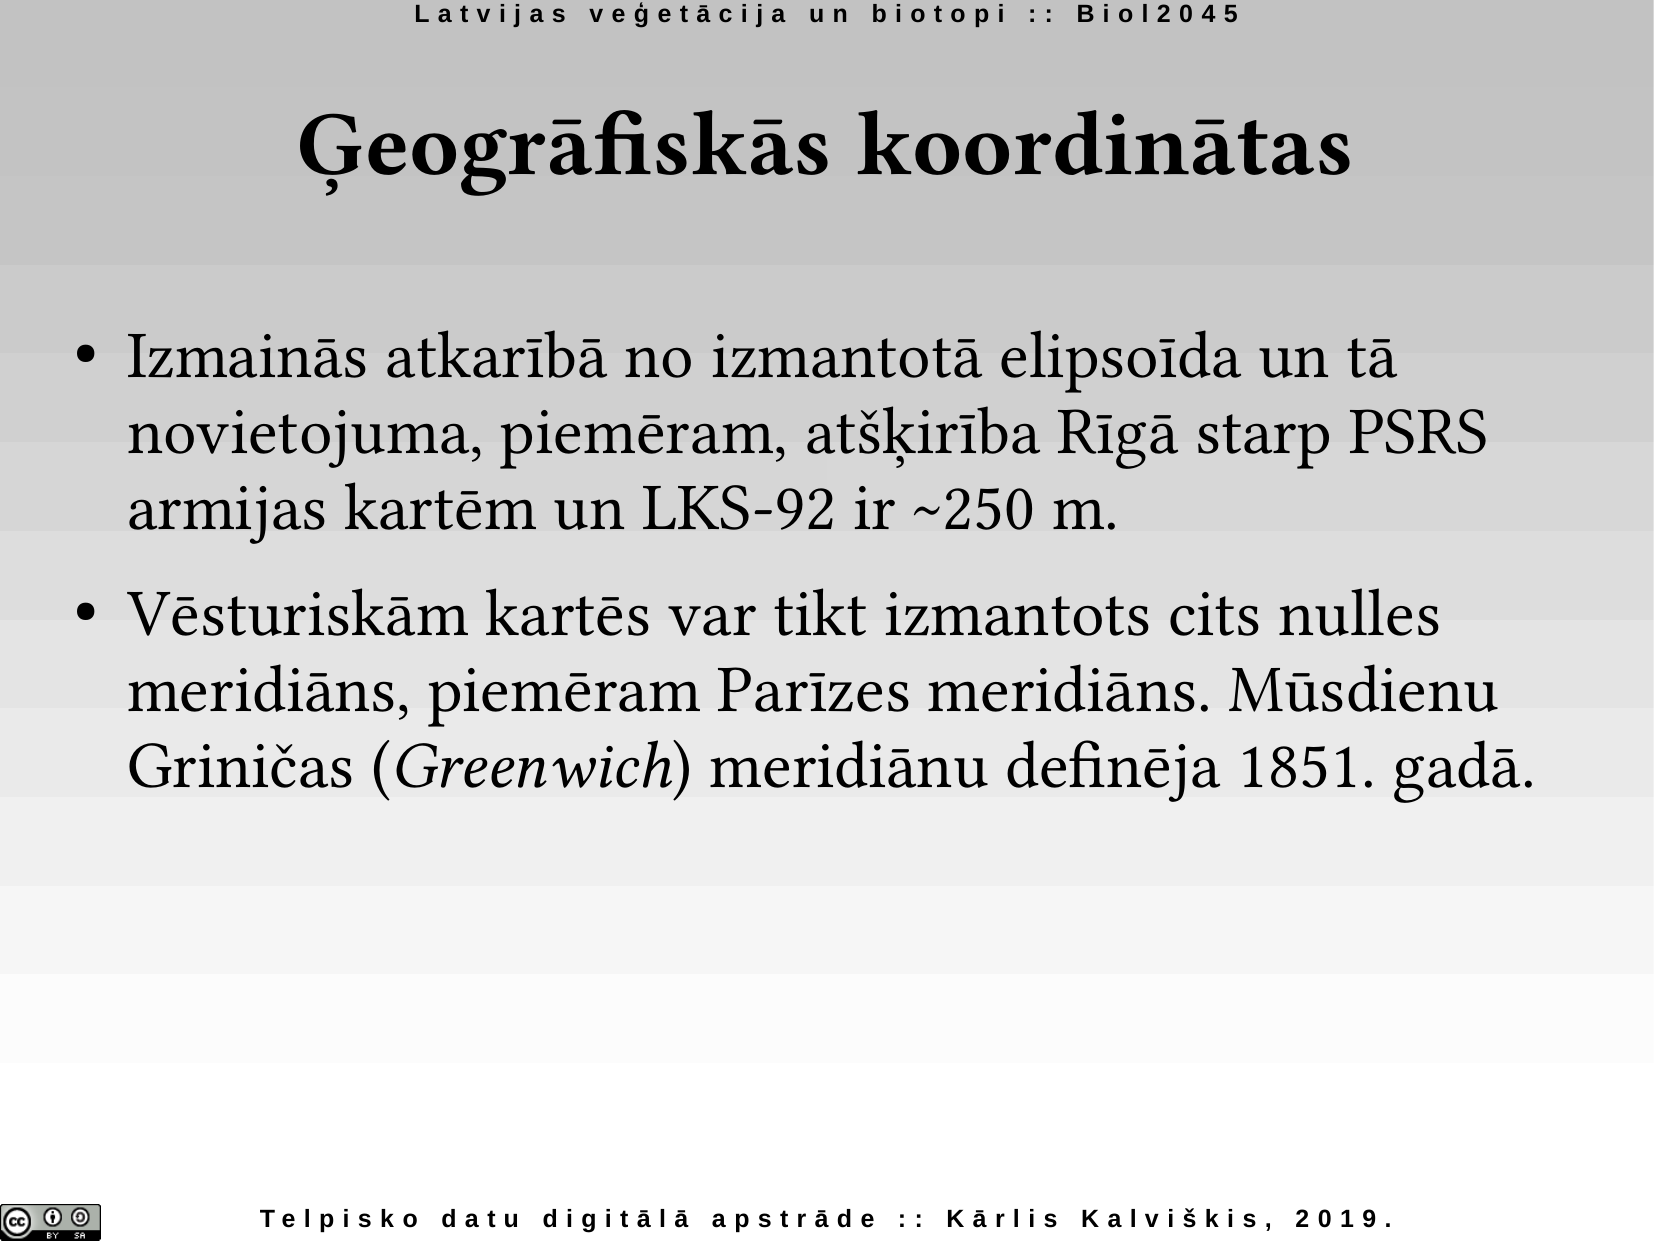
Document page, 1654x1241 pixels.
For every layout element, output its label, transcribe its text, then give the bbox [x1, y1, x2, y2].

picture [0, 287, 1654, 1241]
title Ģeogrāfiskās koordinātas [0, 1, 1654, 287]
list Izmainās atkarībā no izmantotā elipsoīda un tā novietojuma, piemēram, atšķirība Rīgā starp PSRS armijas kartēm un LKS-92 ir ~250 m. Vēsturiskām kartēs var tikt izmantots cits nulles meridiāns, piemēram Parīzes meridiāns. Mūsdienu Griničas (Greenwich) meridiānu definēja 1851. gadā. [56, 317, 1600, 1175]
